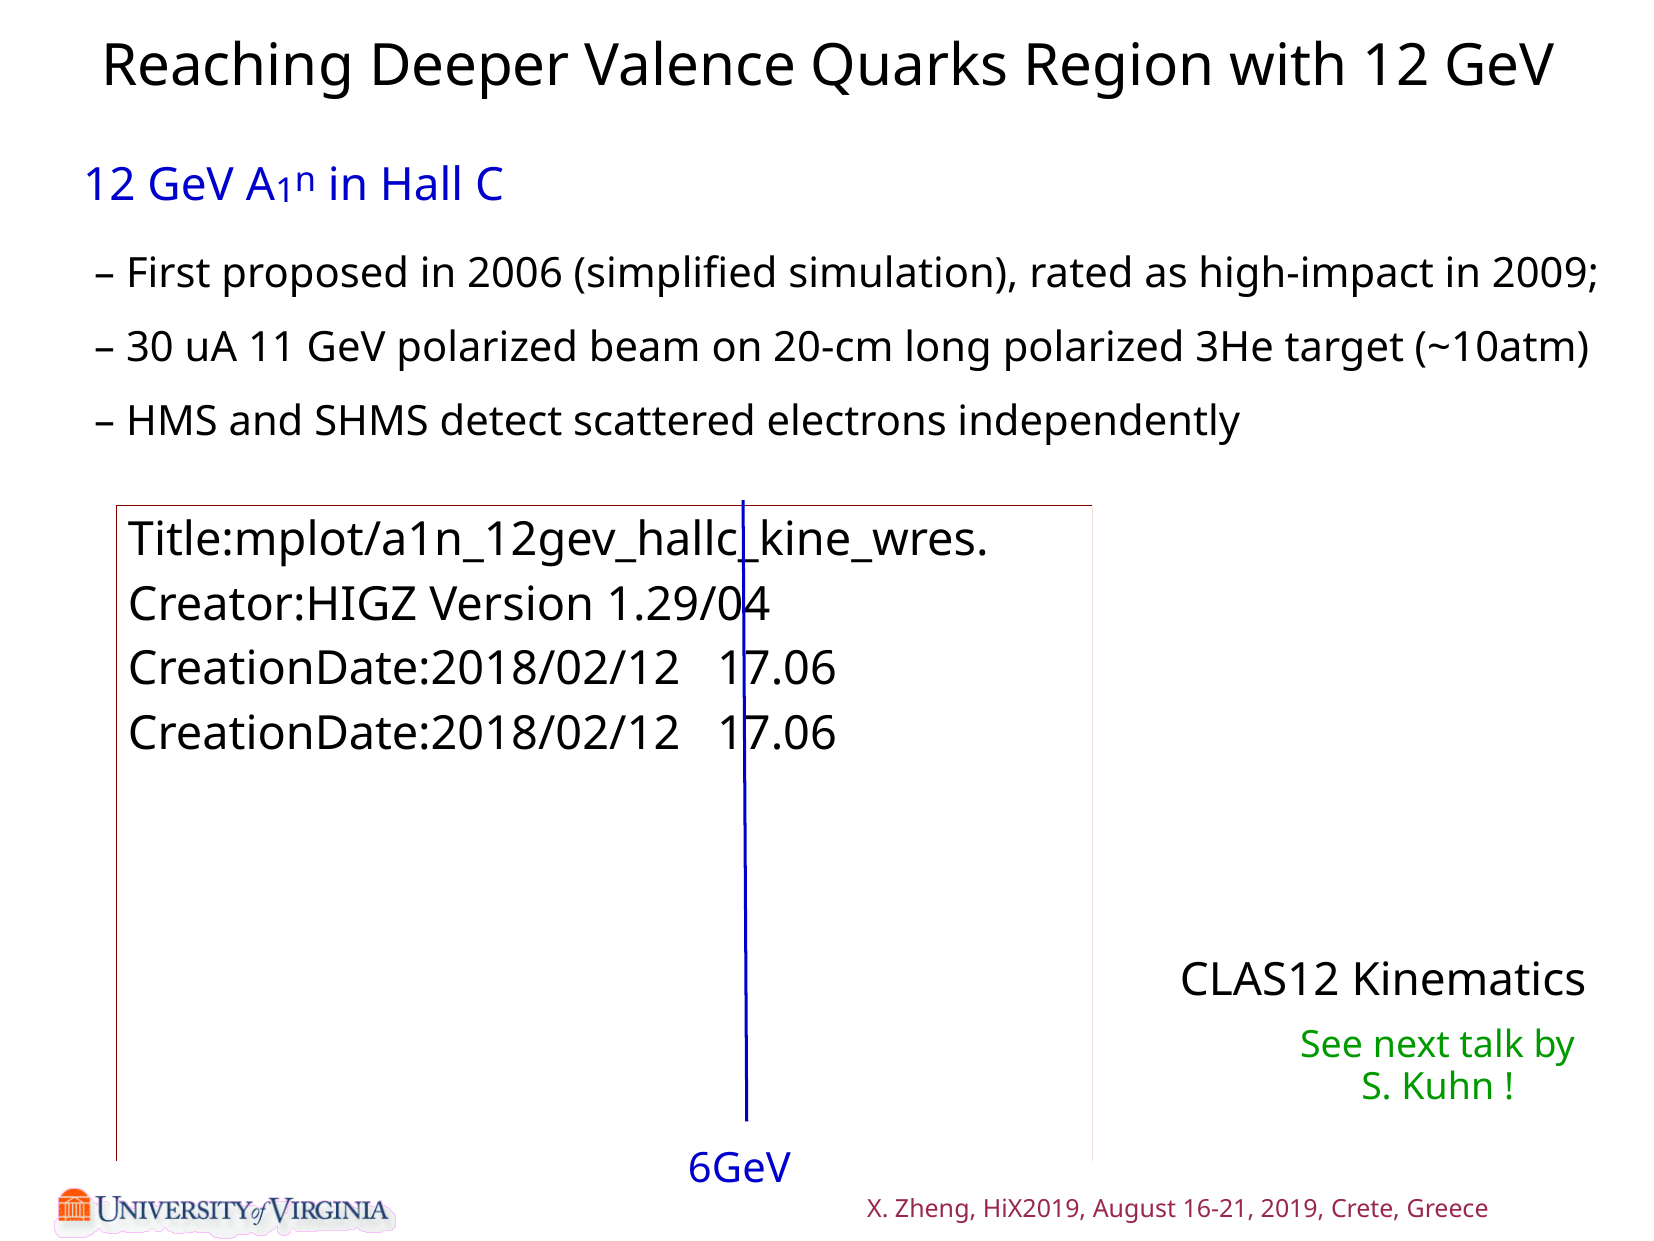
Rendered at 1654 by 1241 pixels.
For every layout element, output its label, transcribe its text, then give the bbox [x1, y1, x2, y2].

text_box See next talk by S. Kuhn ! [1300, 1024, 1576, 1108]
picture [112, 502, 1093, 1161]
text_box 6GeV [673, 1129, 817, 1203]
picture [35, 1171, 409, 1241]
title Reaching Deeper Valence Quarks Region with 12 GeV [41, 19, 1615, 107]
title 12 GeV A1n in Hall C [44, 146, 544, 219]
text_box – First proposed in 2006 (simplified simulation), rated as high-impact in 2009; – 30 uA 11 GeV polarized beam on 20-cm long polarized 3He target (~10atm) – HMS and SHMS detect scattered electrons independently [79, 218, 1641, 460]
title CLAS12 Kinematics [1160, 914, 1607, 1042]
